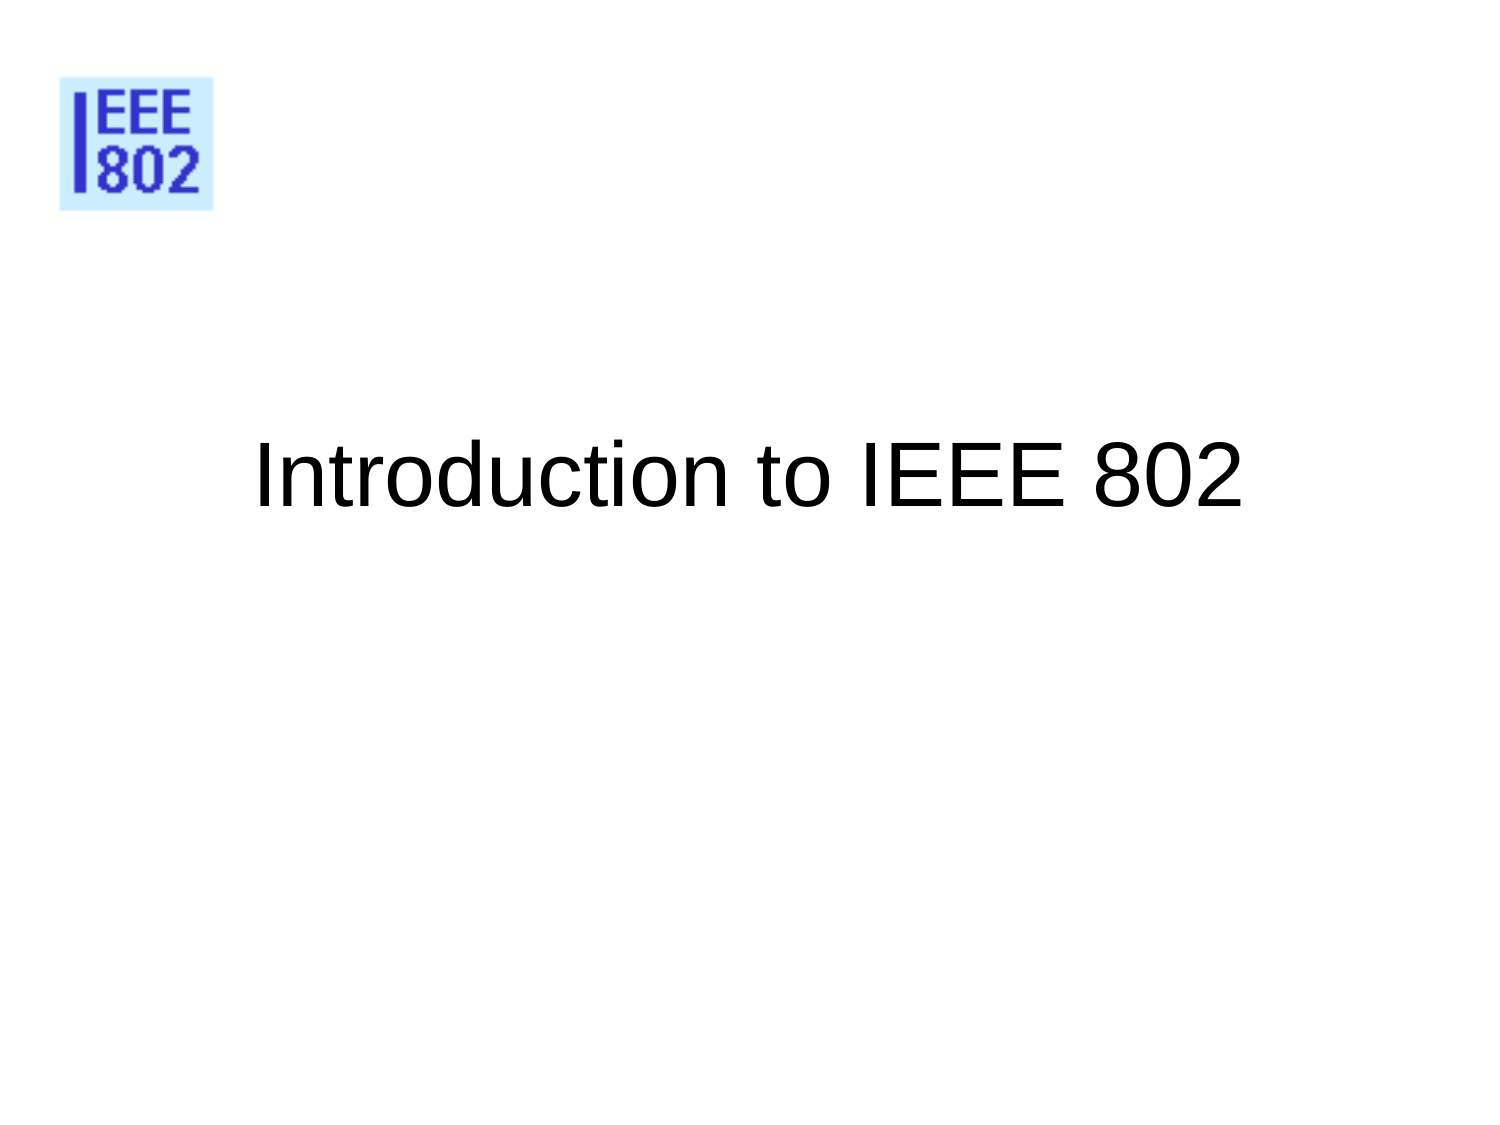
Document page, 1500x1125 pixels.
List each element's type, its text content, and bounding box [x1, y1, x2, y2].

text_box Introduction to IEEE 802 [112, 349, 1388, 591]
picture [37, 49, 232, 250]
